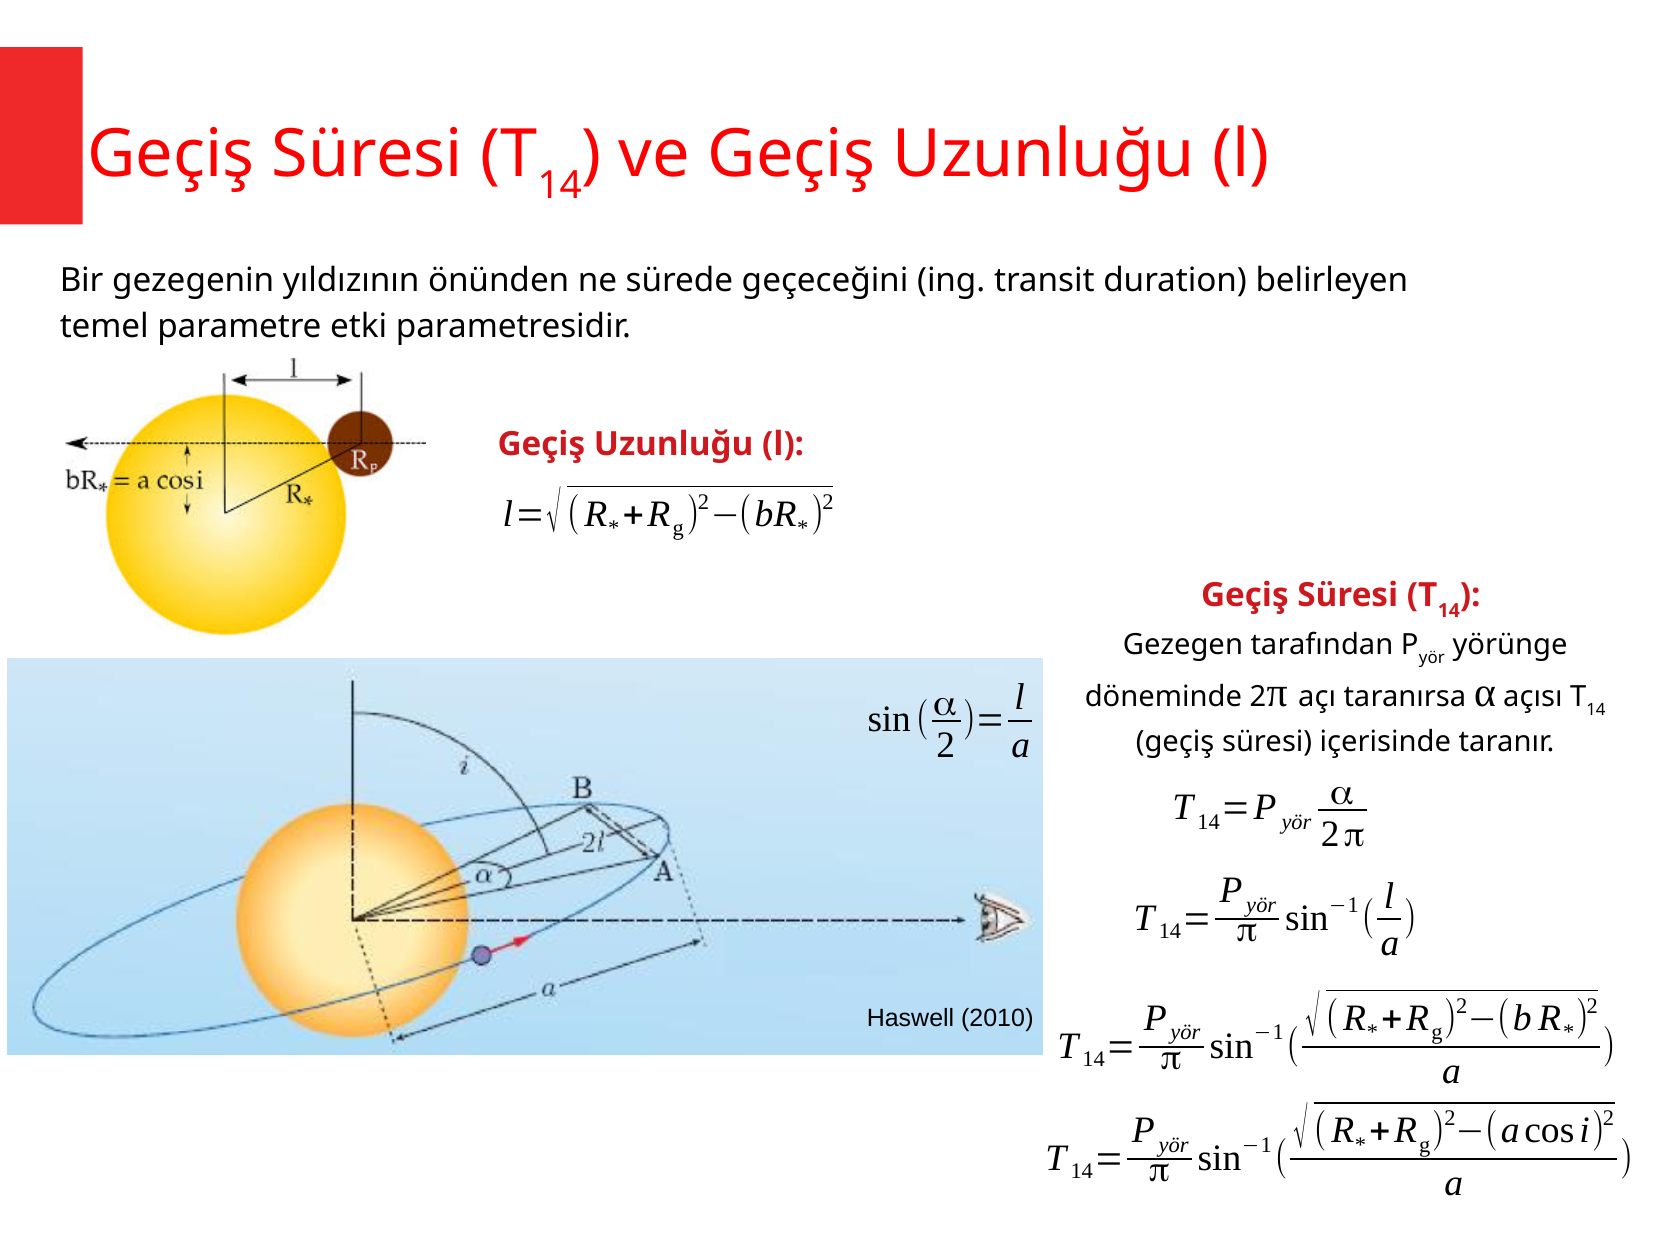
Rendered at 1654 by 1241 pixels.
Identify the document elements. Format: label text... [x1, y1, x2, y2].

text_box Geçiş Süresi (T14): Gezegen tarafından Pyör yörünge döneminde 2π açı taranırsa α açısı T14 (geçiş süresi) içerisinde taranır. [1045, 563, 1646, 768]
chart [496, 484, 840, 541]
title Geçiş Süresi (T14) ve Geçiş Uzunluğu (l) [87, 79, 1623, 237]
chart [1039, 1100, 1639, 1204]
picture [7, 658, 1043, 1055]
text_box Bir gezegenin yıldızının önünden ne sürede geçeceğini (ing. transit duration) belirleyen temel parametre etki parametresidir. [45, 249, 1516, 345]
chart [1050, 988, 1622, 1092]
chart [861, 676, 1041, 765]
chart [1127, 870, 1424, 964]
picture [65, 358, 426, 636]
chart [1166, 785, 1376, 854]
text_box Haswell (2010) [703, 996, 1049, 1040]
text_box Geçiş Uzunluğu (l): [444, 412, 858, 469]
